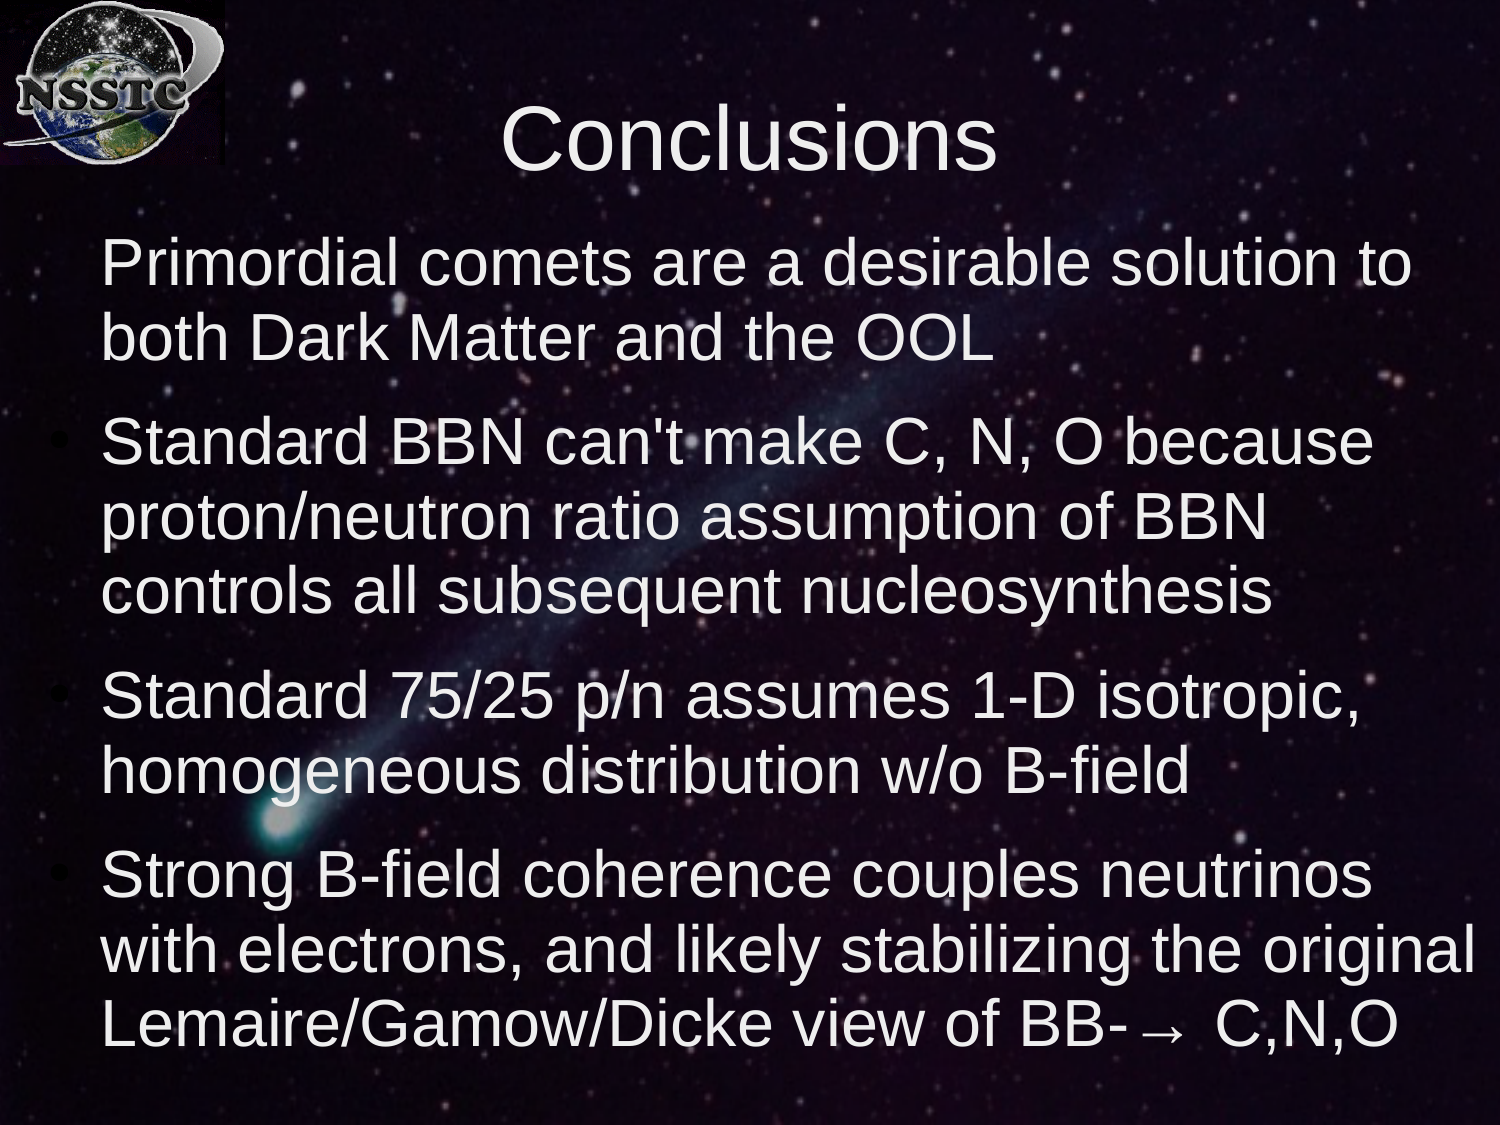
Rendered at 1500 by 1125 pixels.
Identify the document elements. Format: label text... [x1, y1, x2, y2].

list Primordial comets are a desirable solution to both Dark Matter and the OOL Standard BBN can't make C, N, O because proton/neutron ratio assumption of BBN controls all subsequent nucleosynthesis Standard 75/25 p/n assumes 1-D isotropic, homogeneous distribution w/o B-field Strong B-field coherence couples neutrinos with electrons, and likely stabilizing the original Lemaire/Gamow/Dicke view of BB-→ C,N,O [30, 224, 1500, 1111]
picture [0, 0, 1500, 1125]
title Conclusions [75, 44, 1425, 224]
